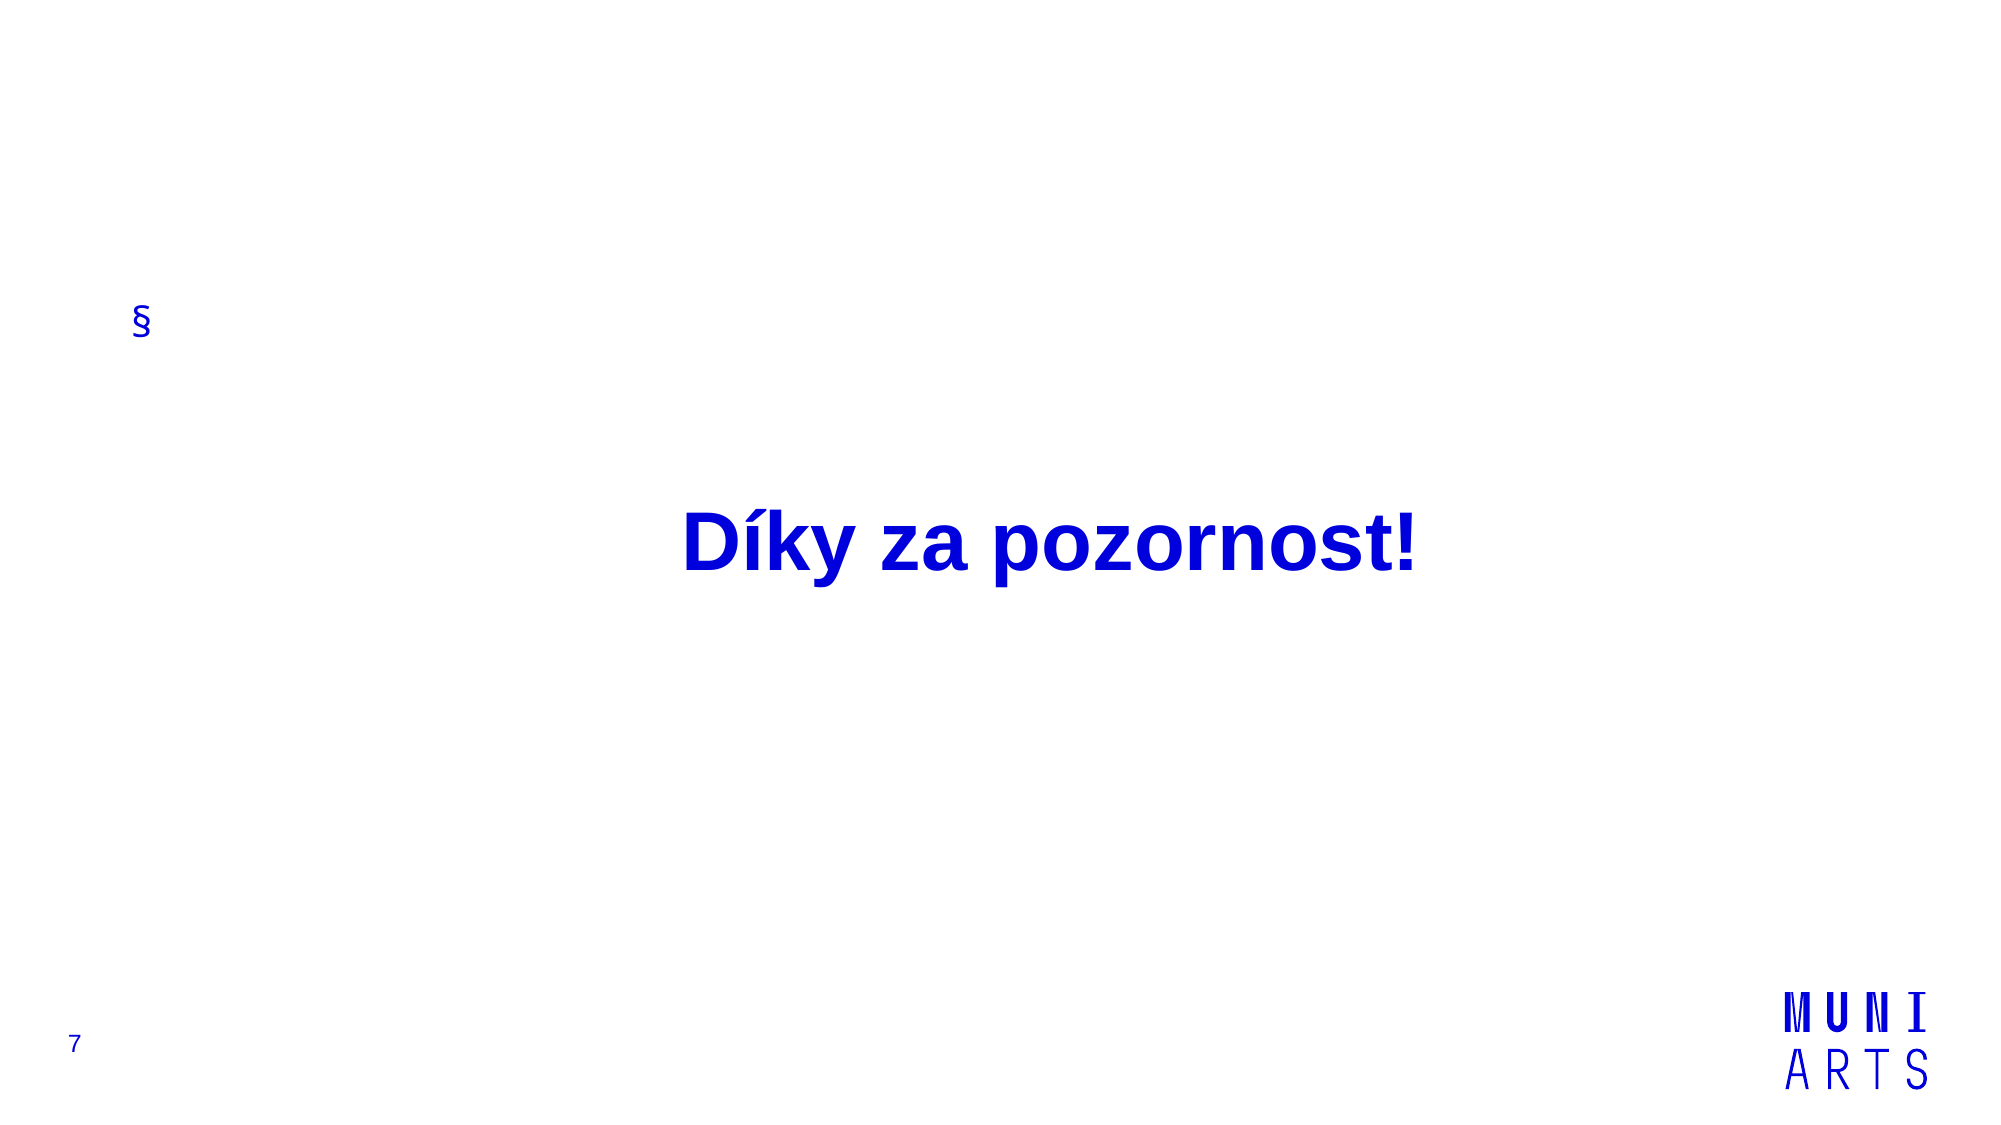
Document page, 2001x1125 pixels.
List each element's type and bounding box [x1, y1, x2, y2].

text_box [67, 1021, 110, 1063]
list [113, 196, 1996, 876]
